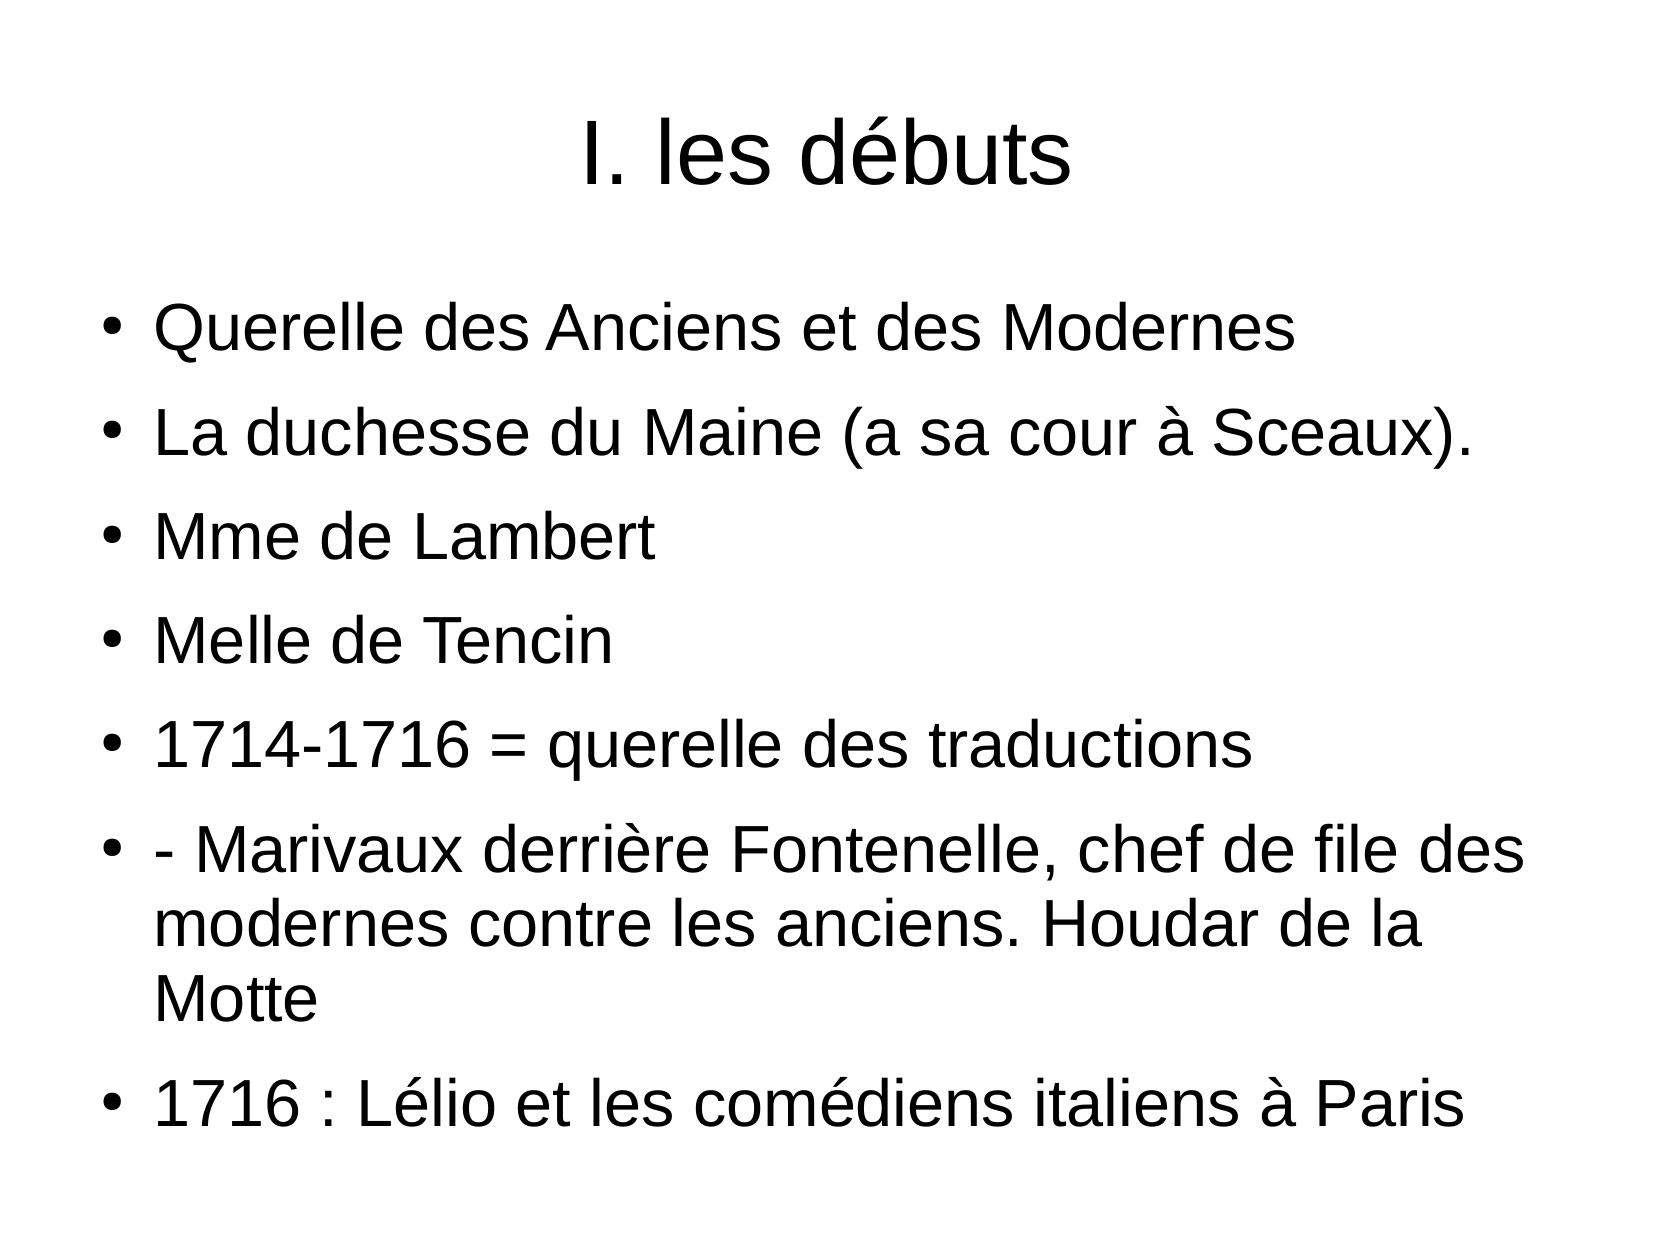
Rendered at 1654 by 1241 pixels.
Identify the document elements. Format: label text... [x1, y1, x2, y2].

title I. les débuts [82, 49, 1571, 257]
list Querelle des Anciens et des Modernes La duchesse du Maine (a sa cour à Sceaux). Mme de Lambert Melle de Tencin 1714-1716 = querelle des traductions - Marivaux derrière Fontenelle, chef de file des modernes contre les anciens. Houdar de la Motte 1716 : Lélio et les comédiens italiens à Paris [82, 290, 1571, 1141]
